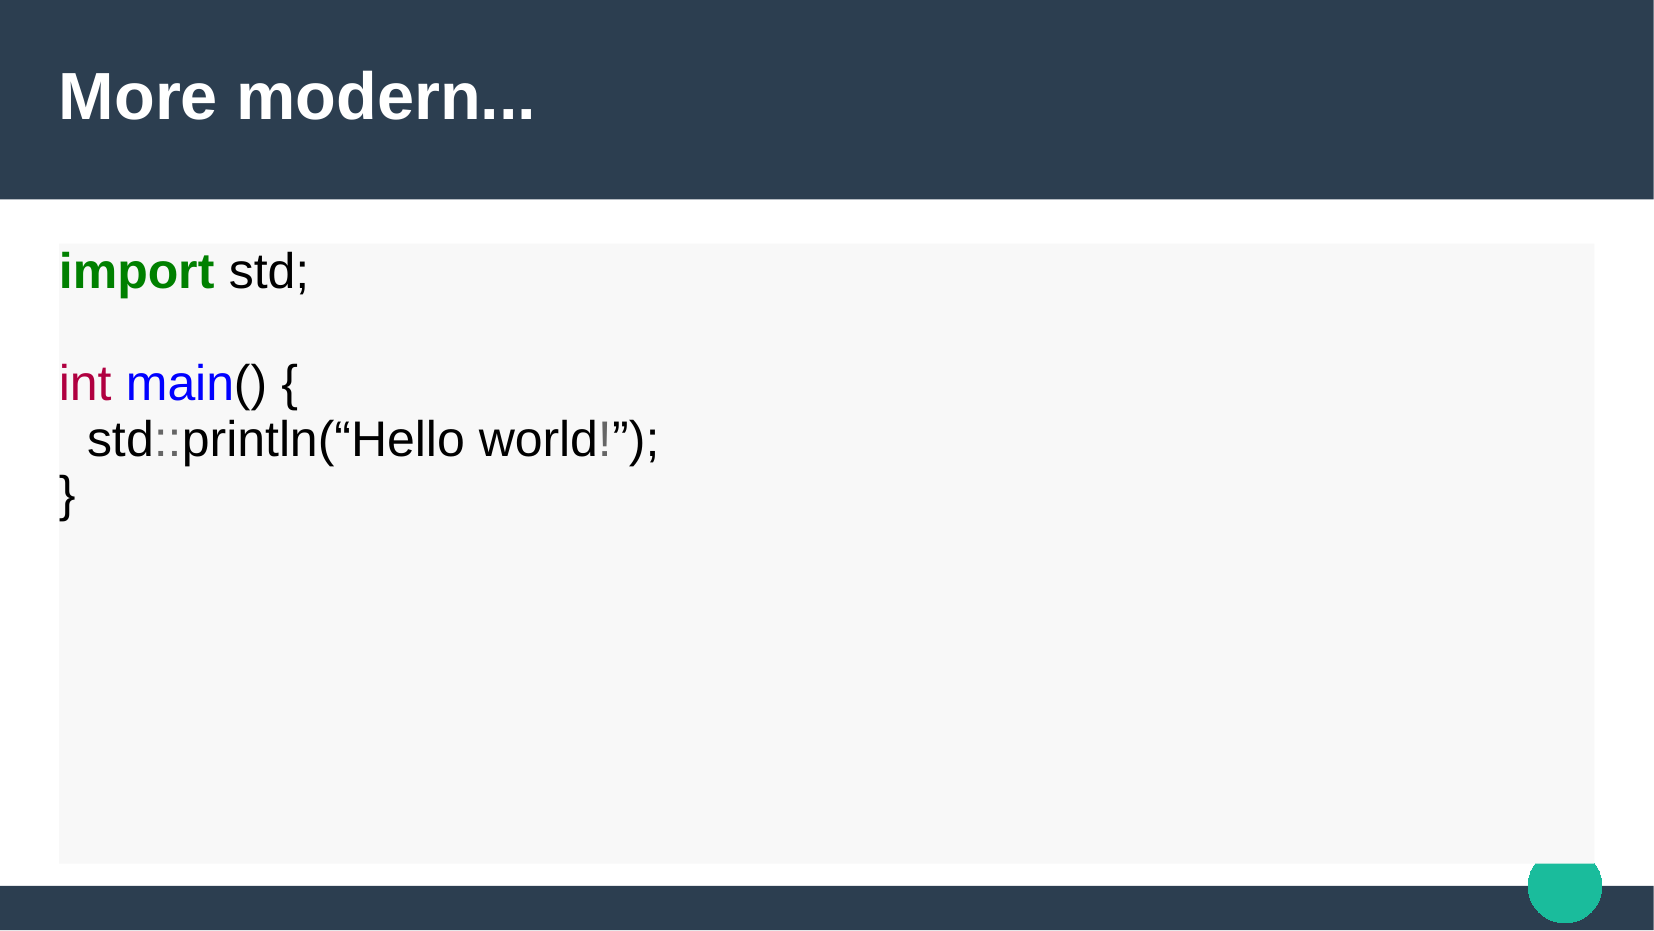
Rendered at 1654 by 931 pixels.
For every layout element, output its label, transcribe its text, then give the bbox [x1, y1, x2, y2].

list import std; int main() { std::println(“Hello world!”); } [59, 243, 1595, 864]
title More modern... [59, 37, 1595, 155]
